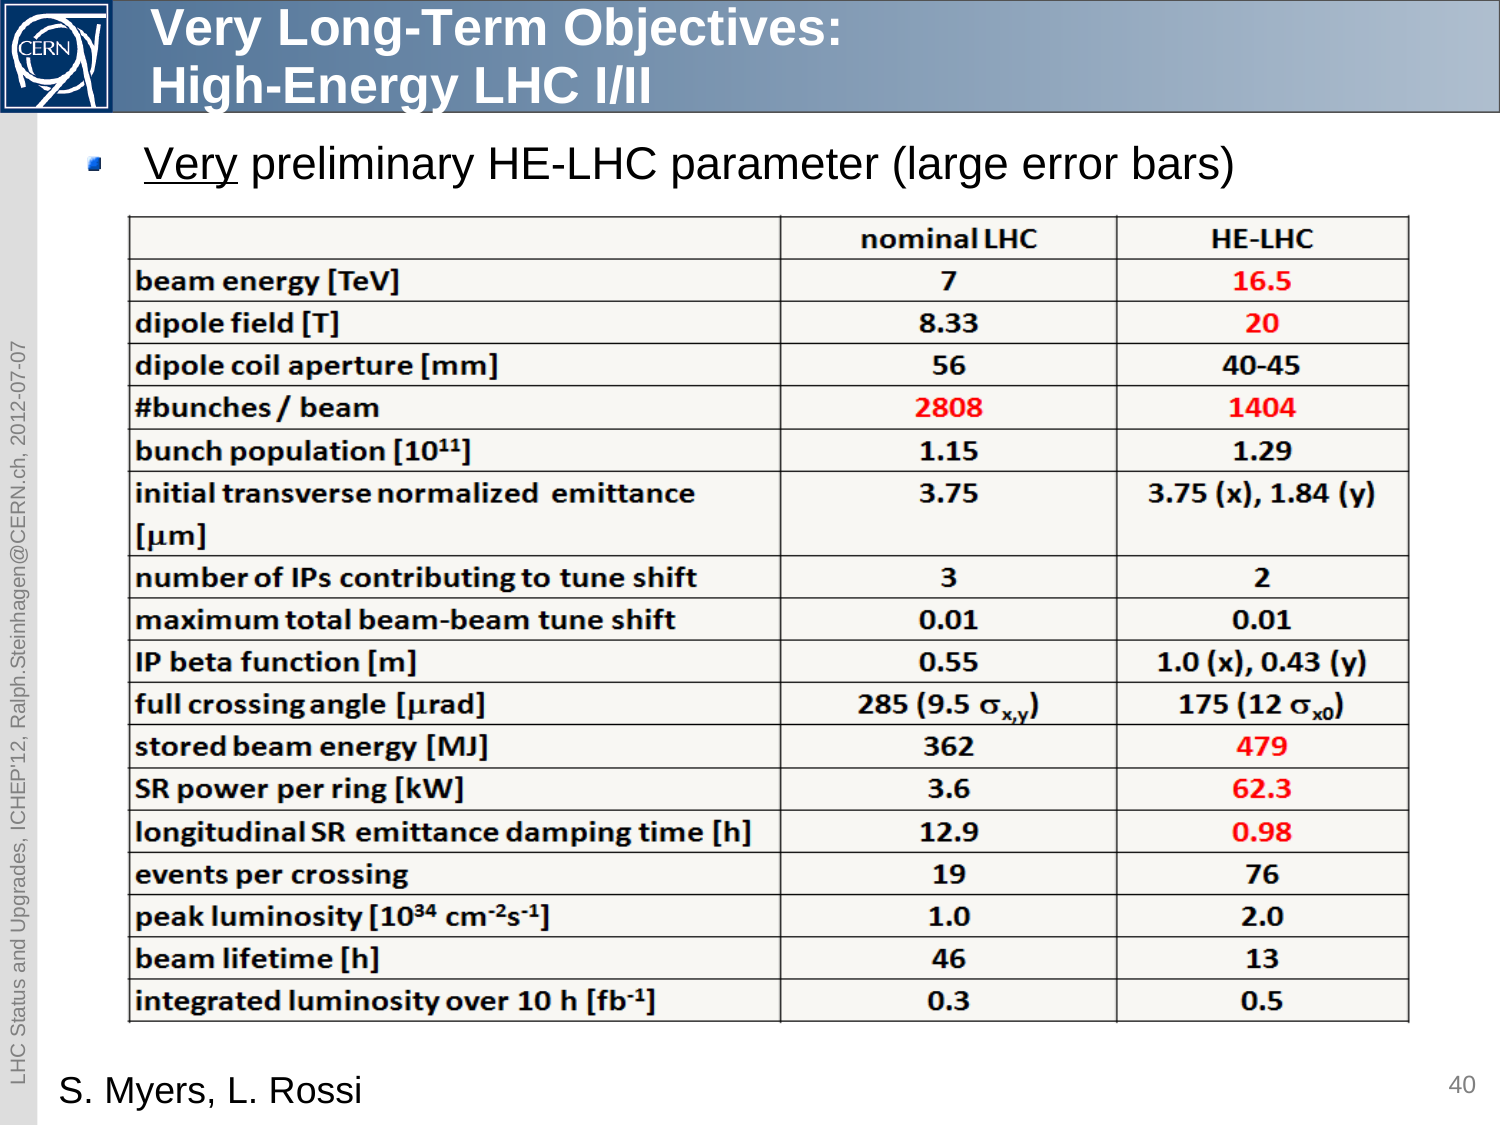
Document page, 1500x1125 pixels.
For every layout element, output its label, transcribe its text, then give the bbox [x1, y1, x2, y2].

picture [112, 201, 1424, 1036]
text_box S. Myers, L. Rossi [43, 1062, 377, 1120]
picture [0, 0, 113, 113]
title Very Long-Term Objectives: High-Energy LHC I/II [150, 0, 1201, 115]
list Very preliminary HE-LHC parameter (large error bars) [87, 137, 1438, 1030]
